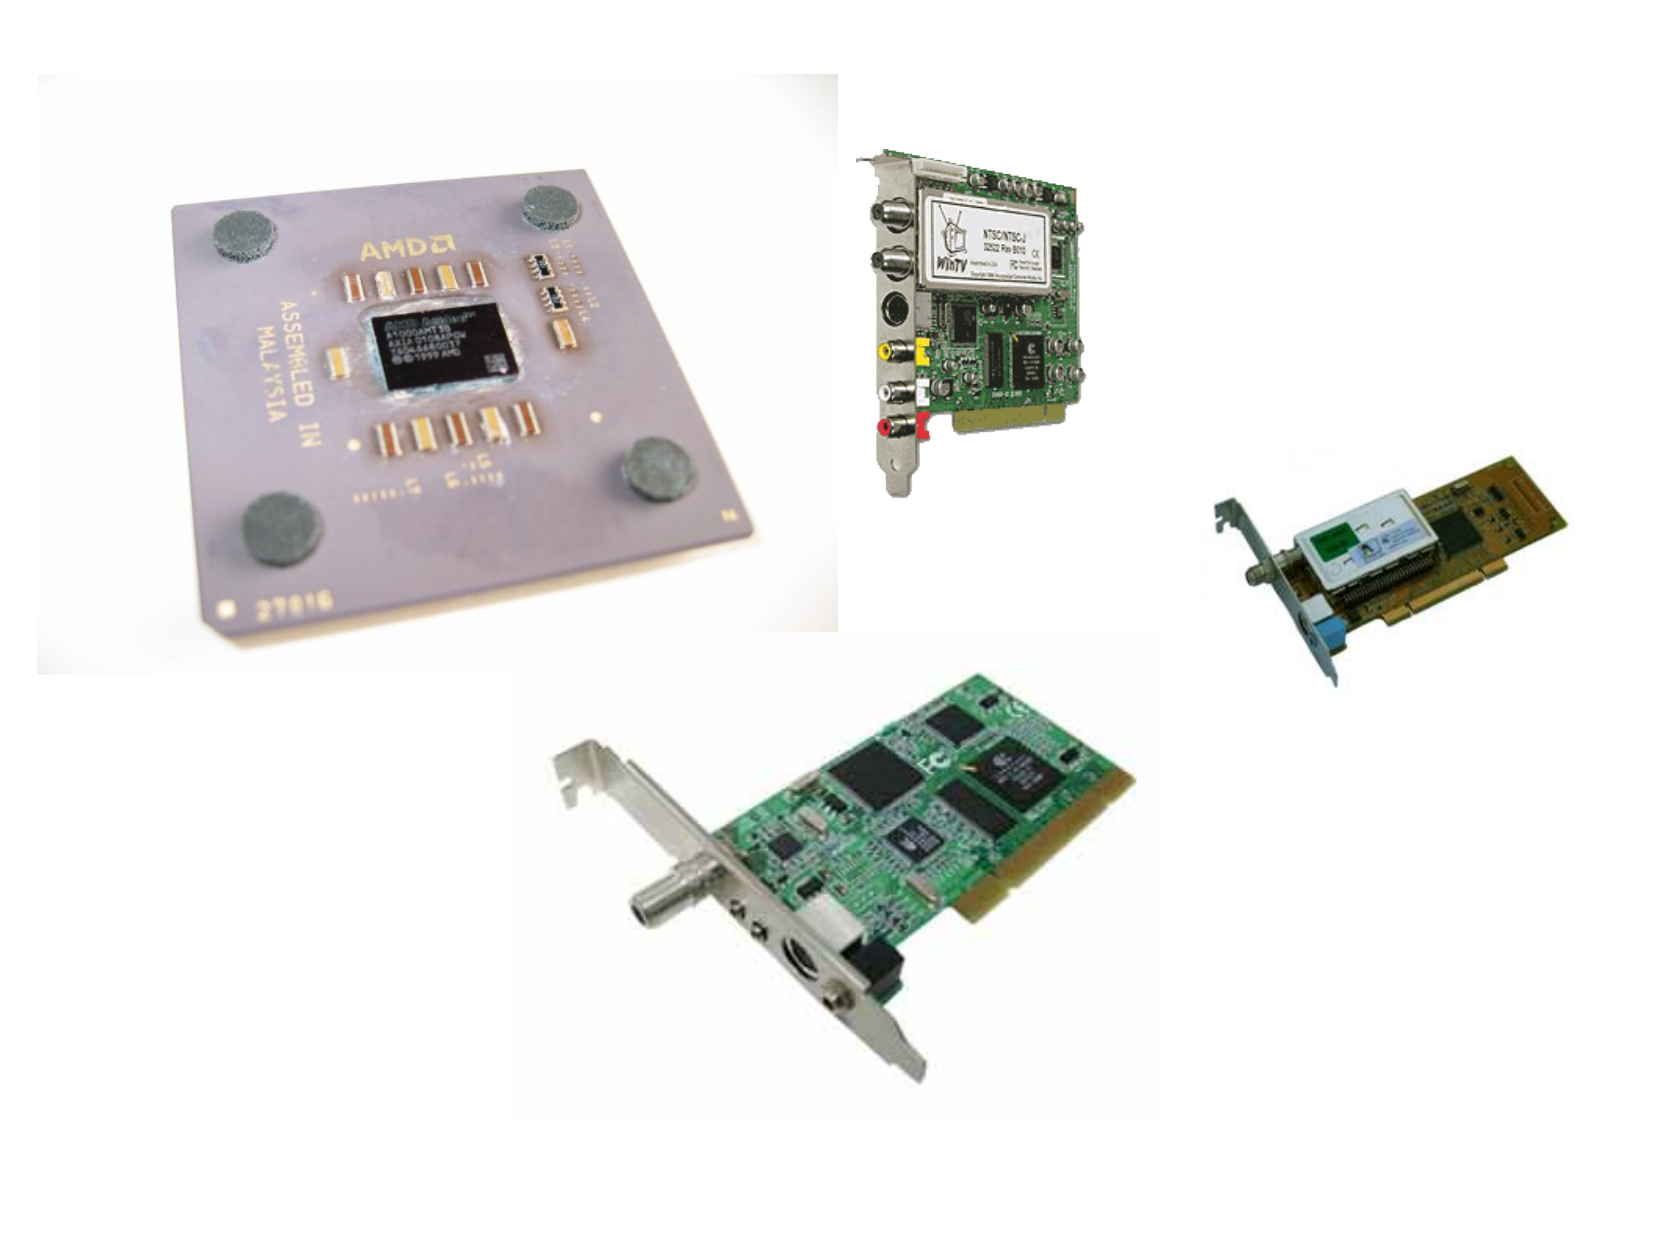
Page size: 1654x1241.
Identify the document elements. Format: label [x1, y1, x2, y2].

picture [856, 149, 1088, 500]
picture [37, 74, 1163, 1126]
picture [1200, 449, 1574, 697]
